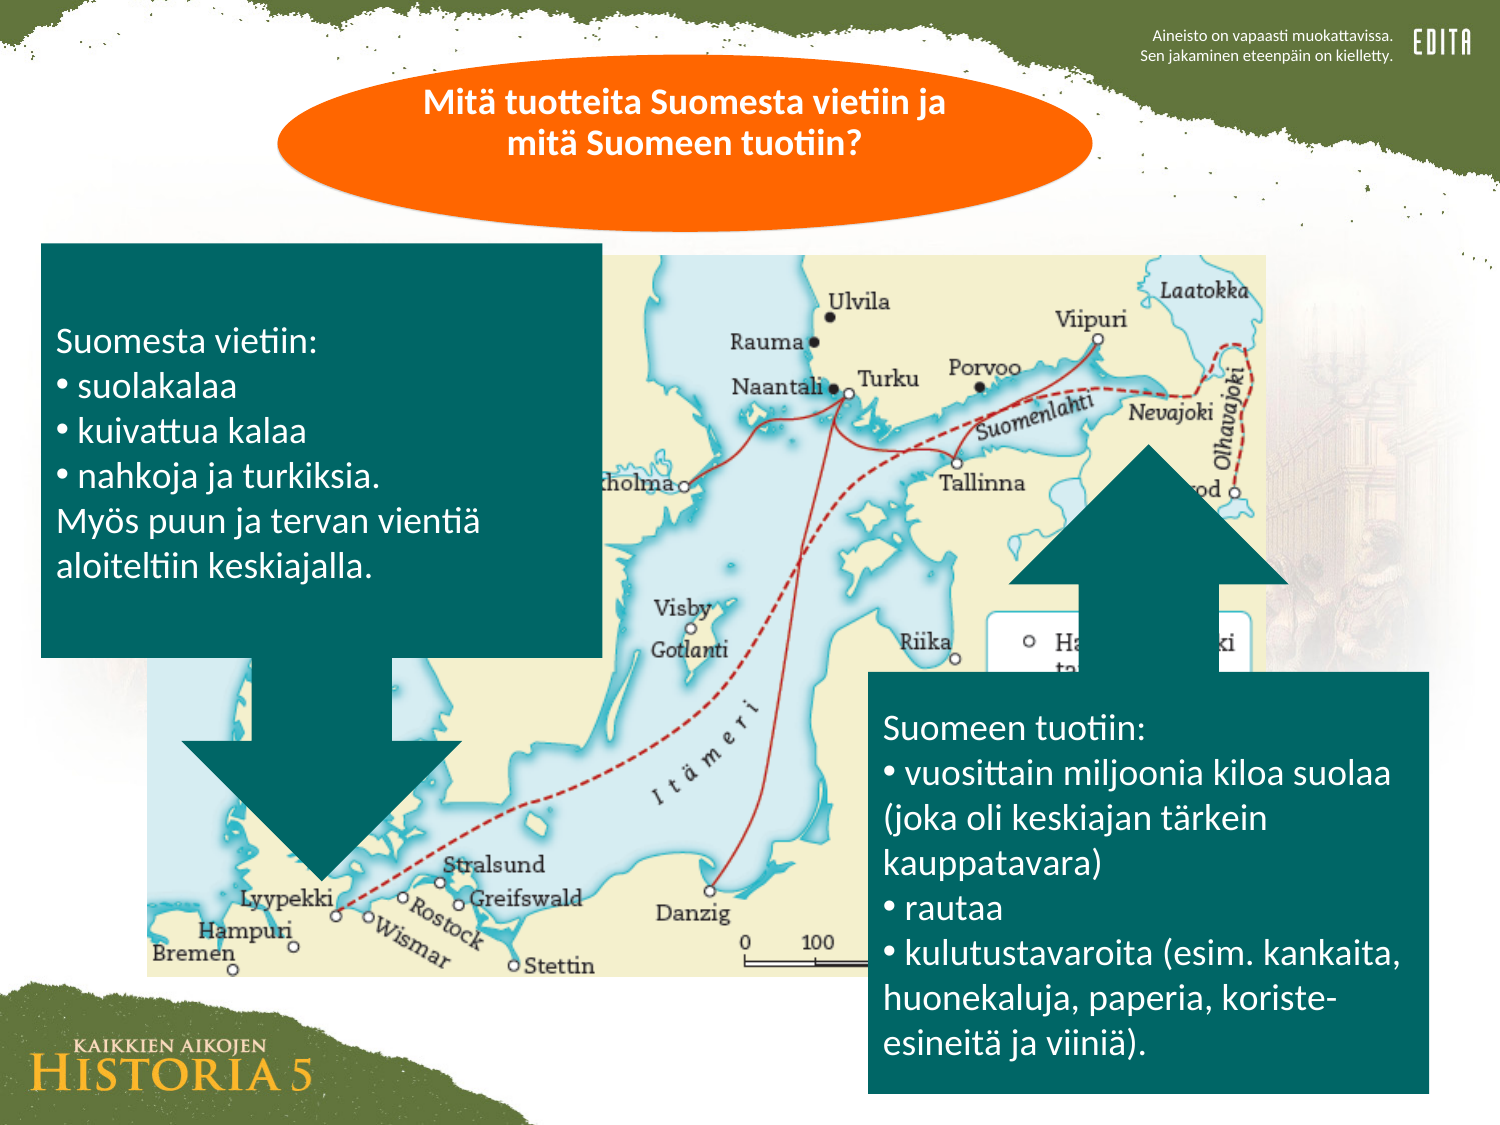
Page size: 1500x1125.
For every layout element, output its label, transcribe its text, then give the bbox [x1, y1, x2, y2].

text_box Mitä tuotteita Suomesta vietiin ja mitä Suomeen tuotiin? [277, 54, 1093, 232]
text_box Suomesta vietiin: suolakalaa kuivattua kalaa nahkoja ja turkiksia. Myös puun ja tervan vientiä aloiteltiin keskiajalla. [41, 243, 603, 882]
picture [0, 0, 1500, 1125]
text_box Suomeen tuotiin: vuosittain miljoonia kiloa suolaa (joka oli keskiajan tärkein kauppatavara) rautaa kulutustavaroita (esim. kankaita, huonekaluja, paperia, koriste-esineitä ja viiniä). [868, 444, 1430, 1094]
